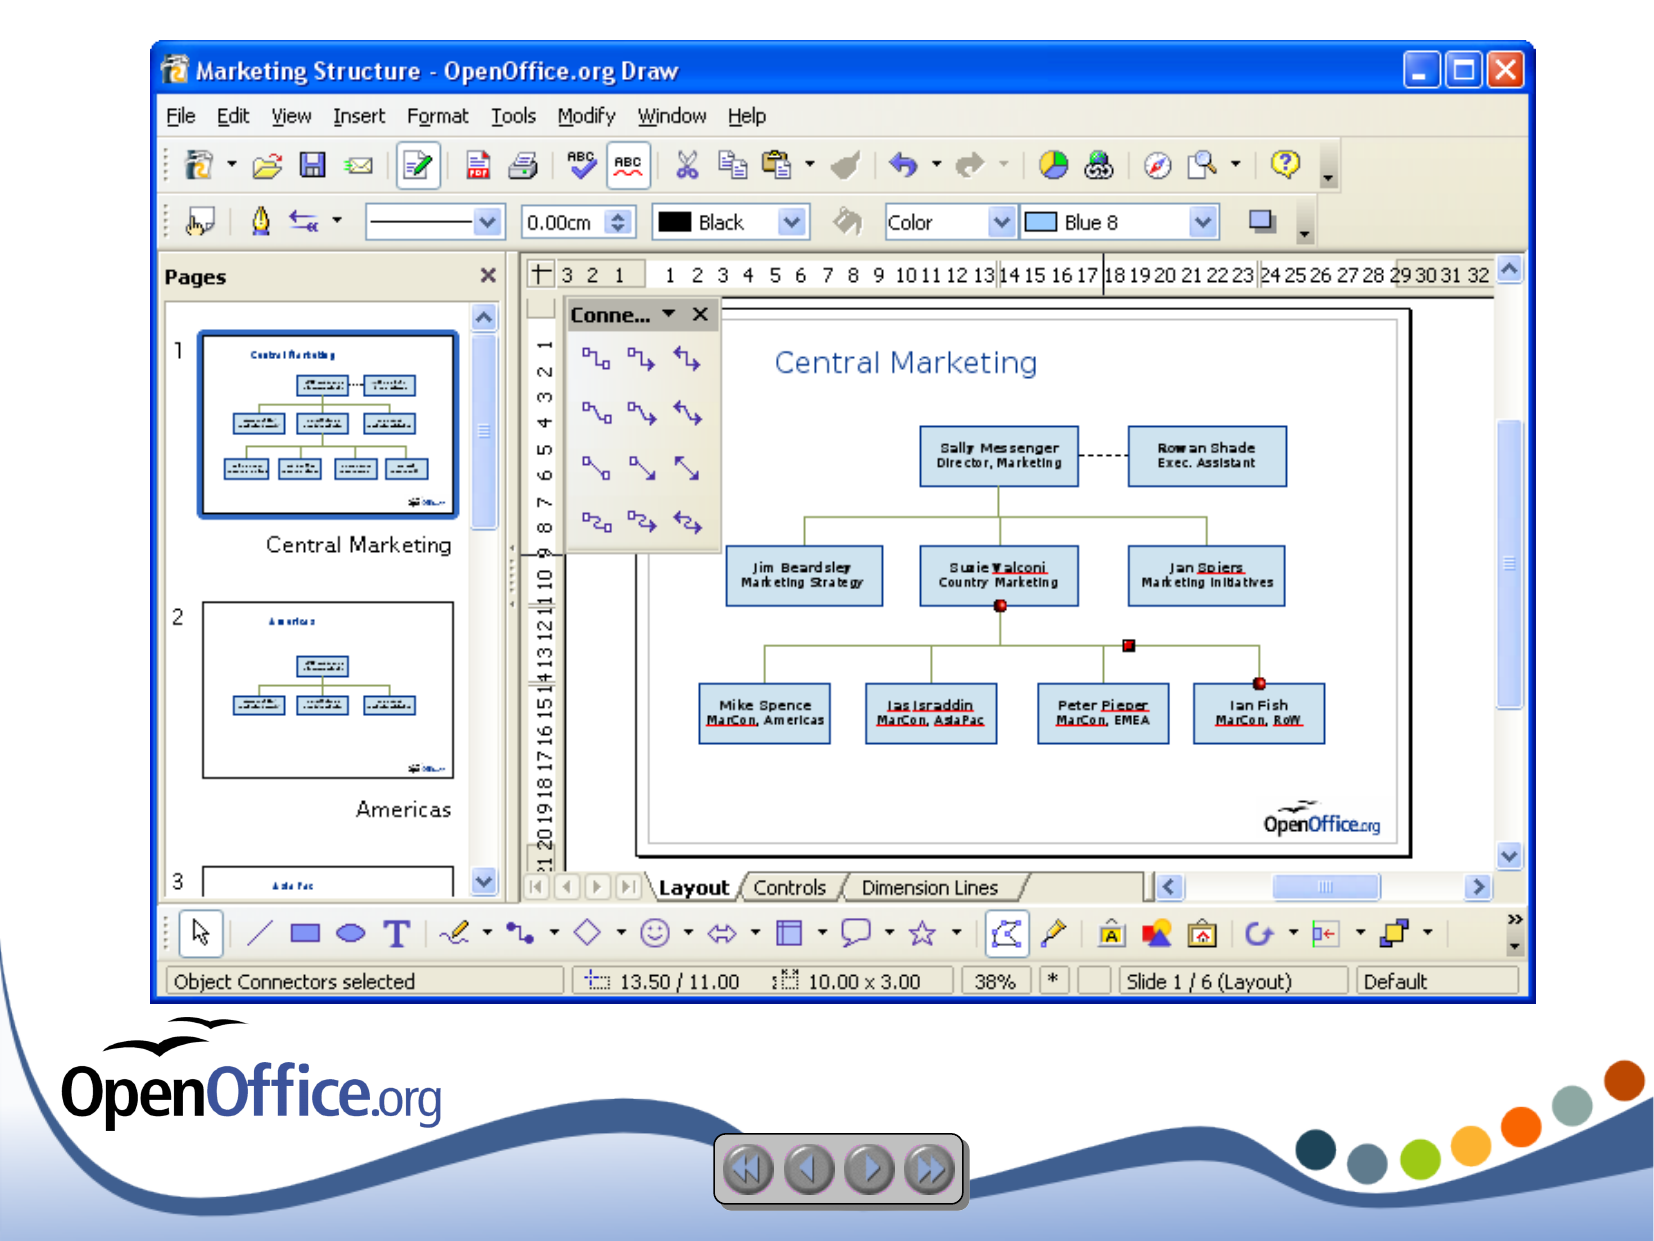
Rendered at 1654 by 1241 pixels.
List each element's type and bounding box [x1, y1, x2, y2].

text_box [714, 1133, 963, 1204]
picture [0, 40, 1654, 1241]
